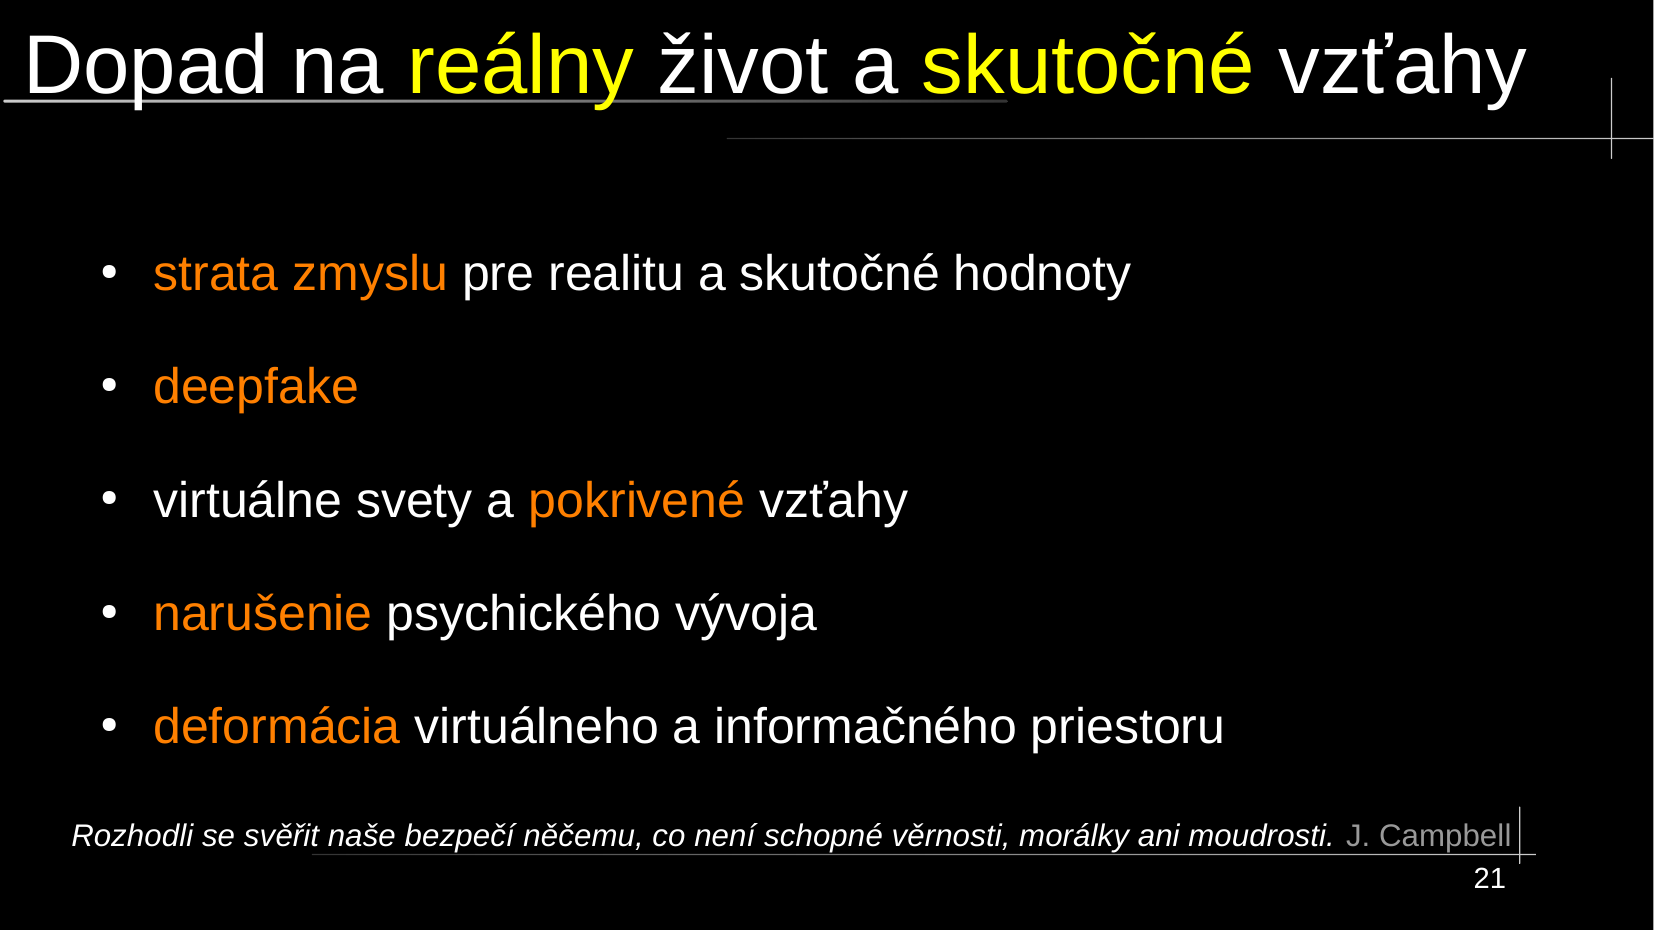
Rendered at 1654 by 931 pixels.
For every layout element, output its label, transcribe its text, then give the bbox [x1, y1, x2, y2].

title Rozhodli se svěřit naše bezpečí něčemu, co není schopné věrnosti, morálky ani moudrosti. J. Campbell [29, 800, 1512, 871]
list strata zmyslu pre realitu a skutočné hodnoty deepfake virtuálne svety a pokrivené vzťahy narušenie psychického vývoja deformácia virtuálneho a informačného priestoru [82, 217, 1571, 758]
title Dopad na reálny život a skutočné vzťahy [23, 11, 1589, 119]
